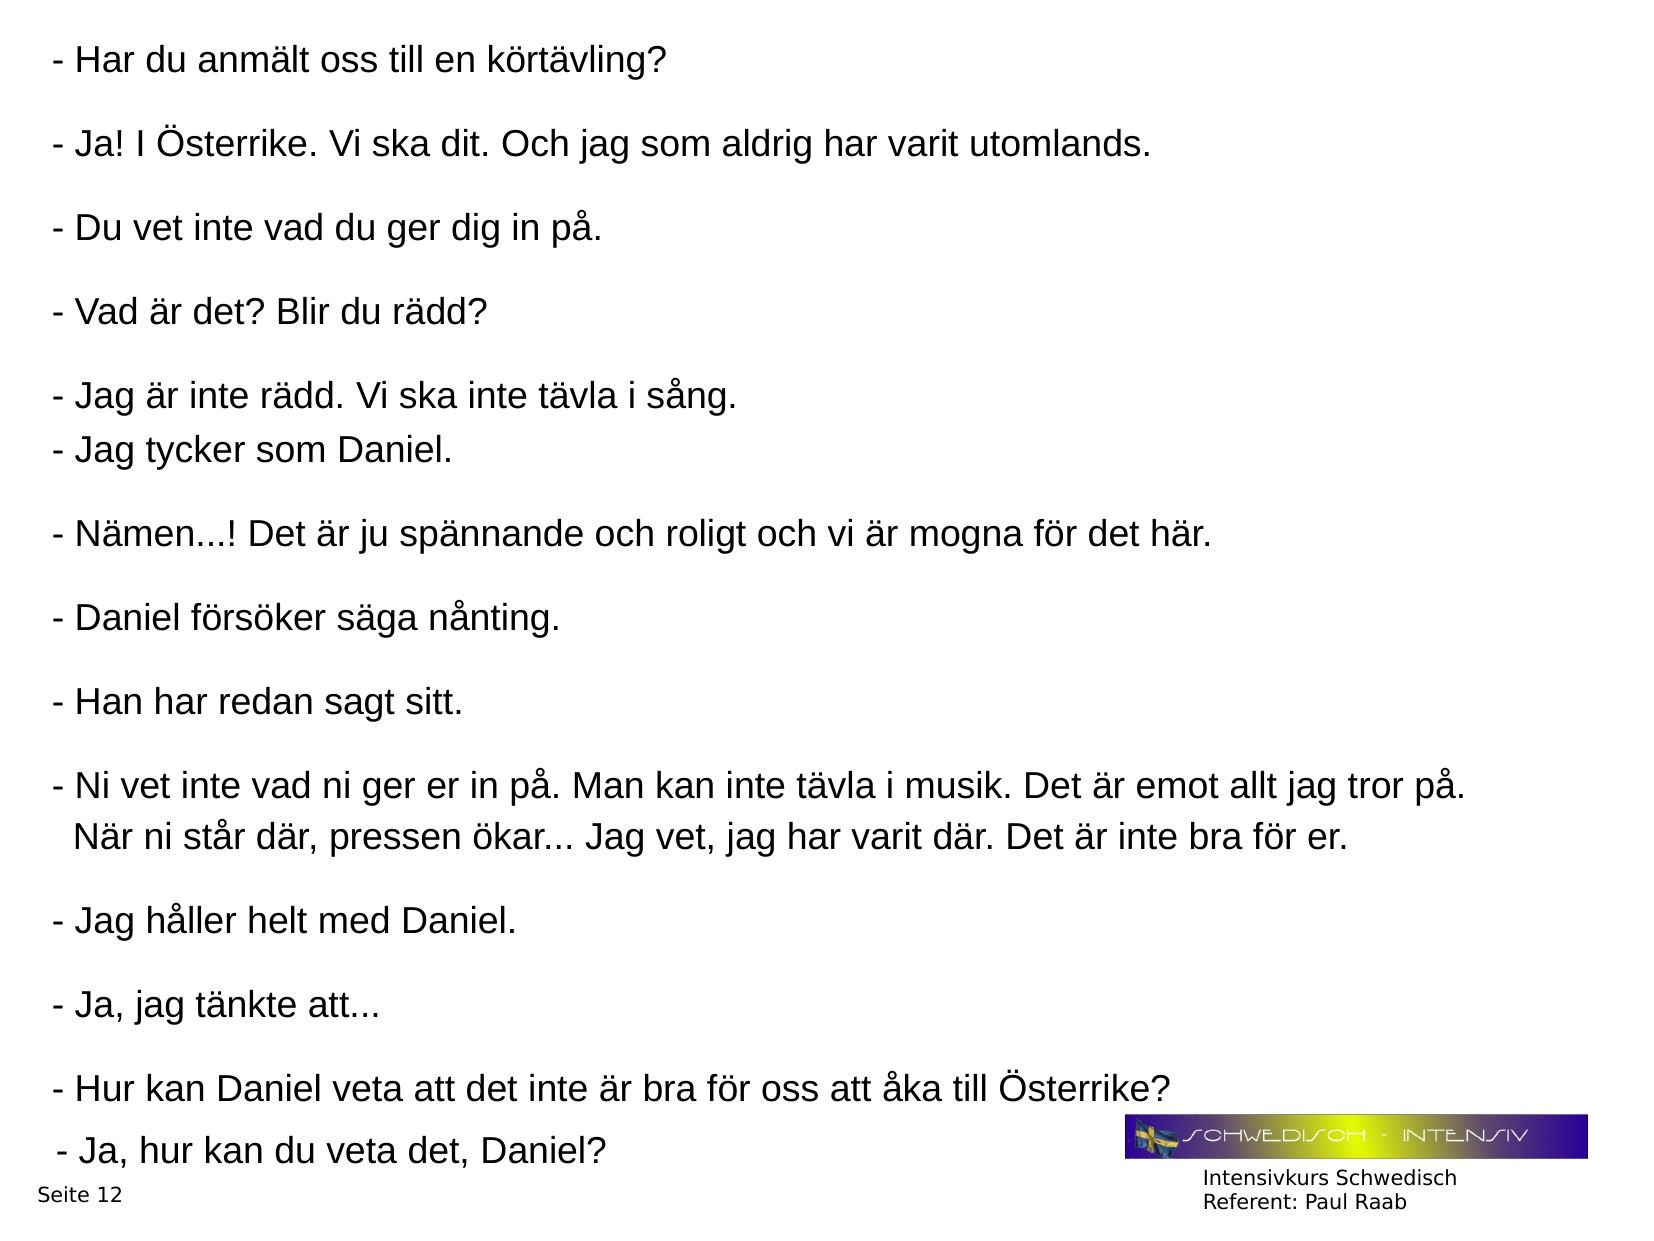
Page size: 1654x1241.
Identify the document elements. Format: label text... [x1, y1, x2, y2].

text_box När ni står där, pressen ökar... Jag vet, jag har varit där. Det är inte bra för er. - Jag håller helt med Daniel. - Ja, jag tänkte att... - Hur kan Daniel veta att det inte är bra för oss att åka till Österrike? [37, 808, 1475, 1118]
text_box - Jag tycker som Daniel. - Nämen...! Det är ju spännande och roligt och vi är mogna för det här. - Daniel försöker säga nånting. - Han har redan sagt sitt. - Ni vet inte vad ni ger er in på. Man kan inte tävla i musik. Det är emot allt jag tror på. [37, 421, 1654, 891]
text_box - Ja, hur kan du veta det, Daniel? [41, 1122, 683, 1179]
text_box - Har du anmält oss till en körtävling? - Ja! I Österrike. Vi ska dit. Och jag som aldrig har varit utomlands. - Du vet inte vad du ger dig in på. - Vad är det? Blir du rädd? - Jag är inte rädd. Vi ska inte tävla i sång. [37, 0, 1464, 421]
picture [1125, 1114, 1588, 1159]
